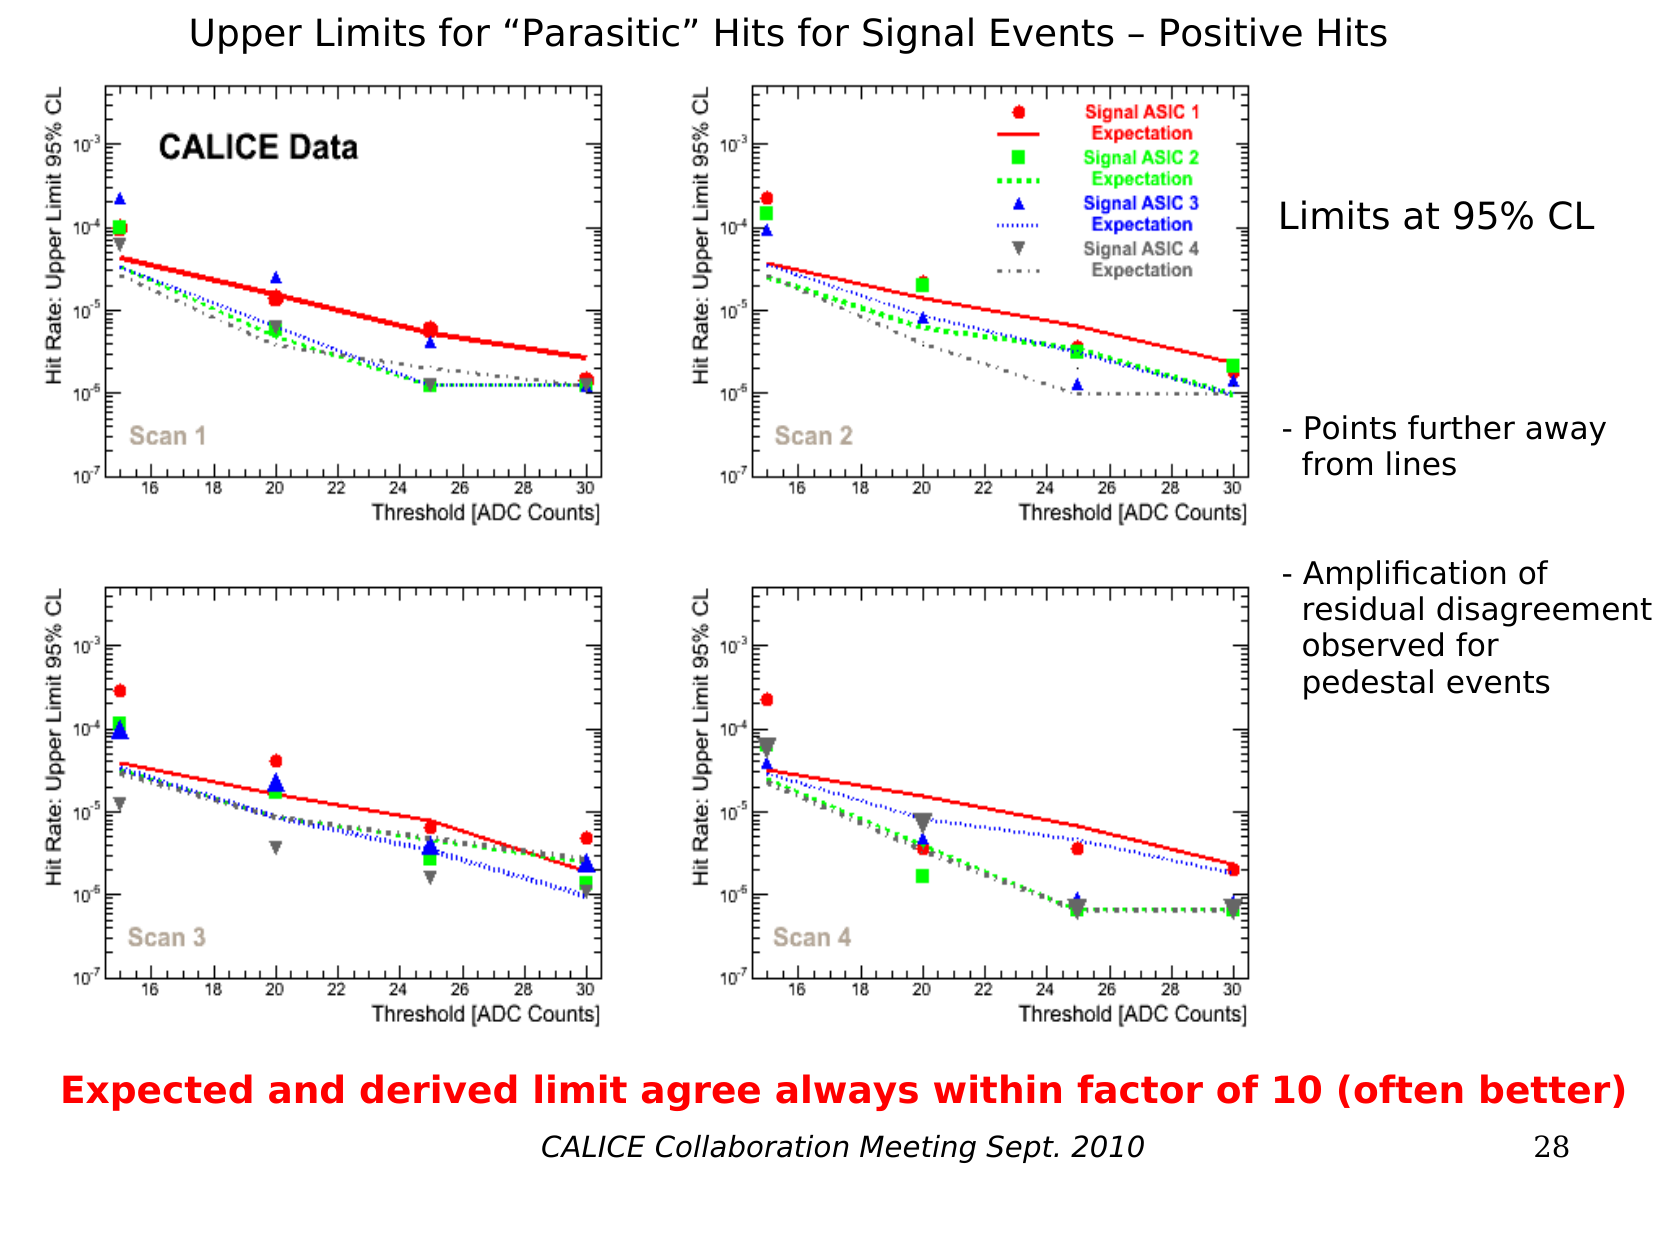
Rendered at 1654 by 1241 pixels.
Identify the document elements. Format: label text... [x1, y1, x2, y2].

text_box Upper Limits for “Parasitic” Hits for Signal Events – Positive Hits [173, 4, 1405, 64]
text_box Limits at 95% CL [1263, 187, 1610, 246]
picture [1, 54, 1295, 1057]
text_box - Points further away from lines - Amplification of residual disagreement observed for pedestal events [1266, 359, 1653, 962]
text_box Expected and derived limit agree always within factor of 10 (often better) [45, 1061, 1644, 1121]
